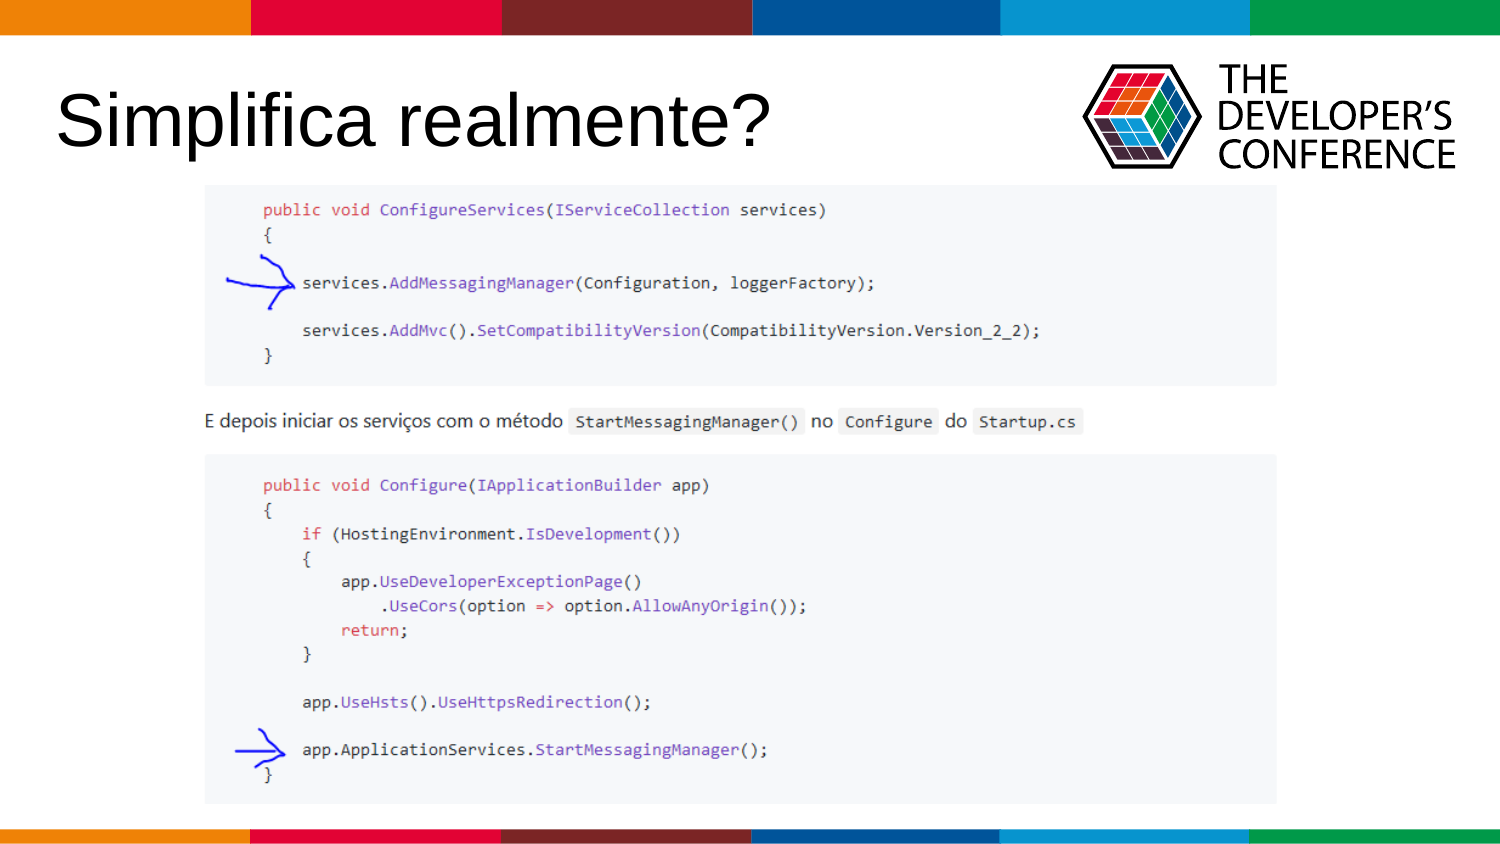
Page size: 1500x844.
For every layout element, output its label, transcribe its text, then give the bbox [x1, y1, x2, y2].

title Simplifica realmente? [41, 59, 975, 174]
picture [177, 185, 1306, 804]
